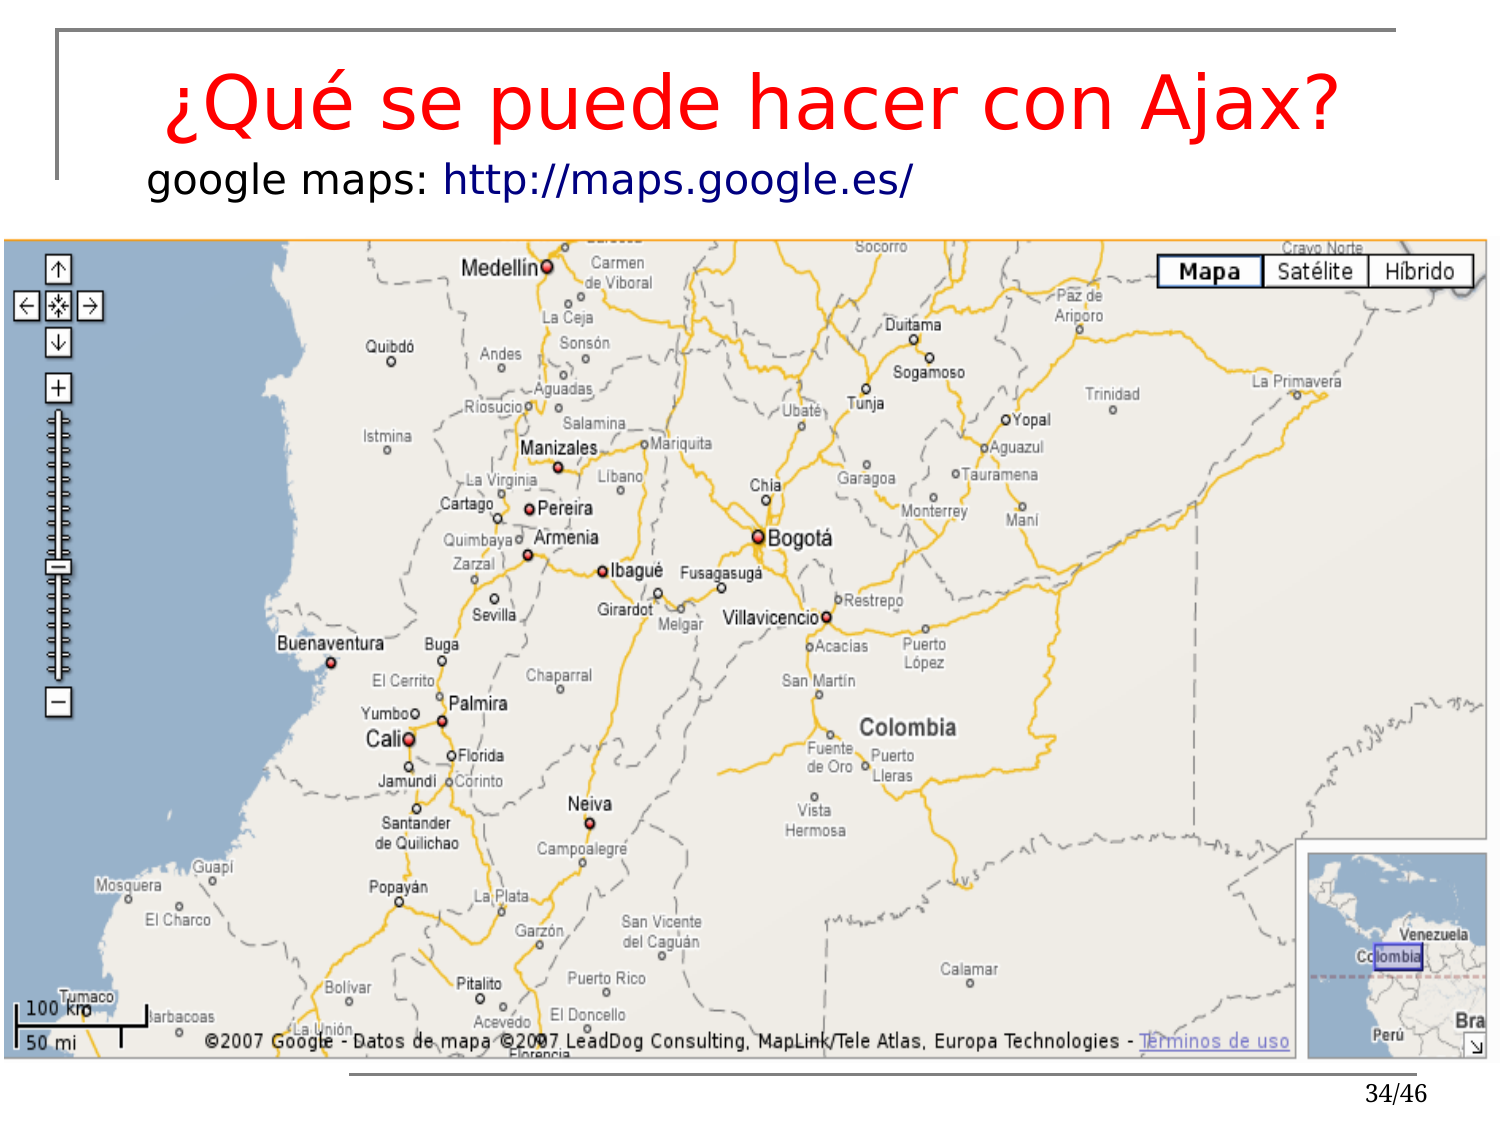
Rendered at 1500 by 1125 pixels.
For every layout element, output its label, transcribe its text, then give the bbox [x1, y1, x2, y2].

title ¿Qué se puede hacer con Ajax? [59, 52, 1447, 155]
picture [4, 236, 1500, 1063]
list google maps: http://maps.google.es/ [118, 151, 1447, 216]
